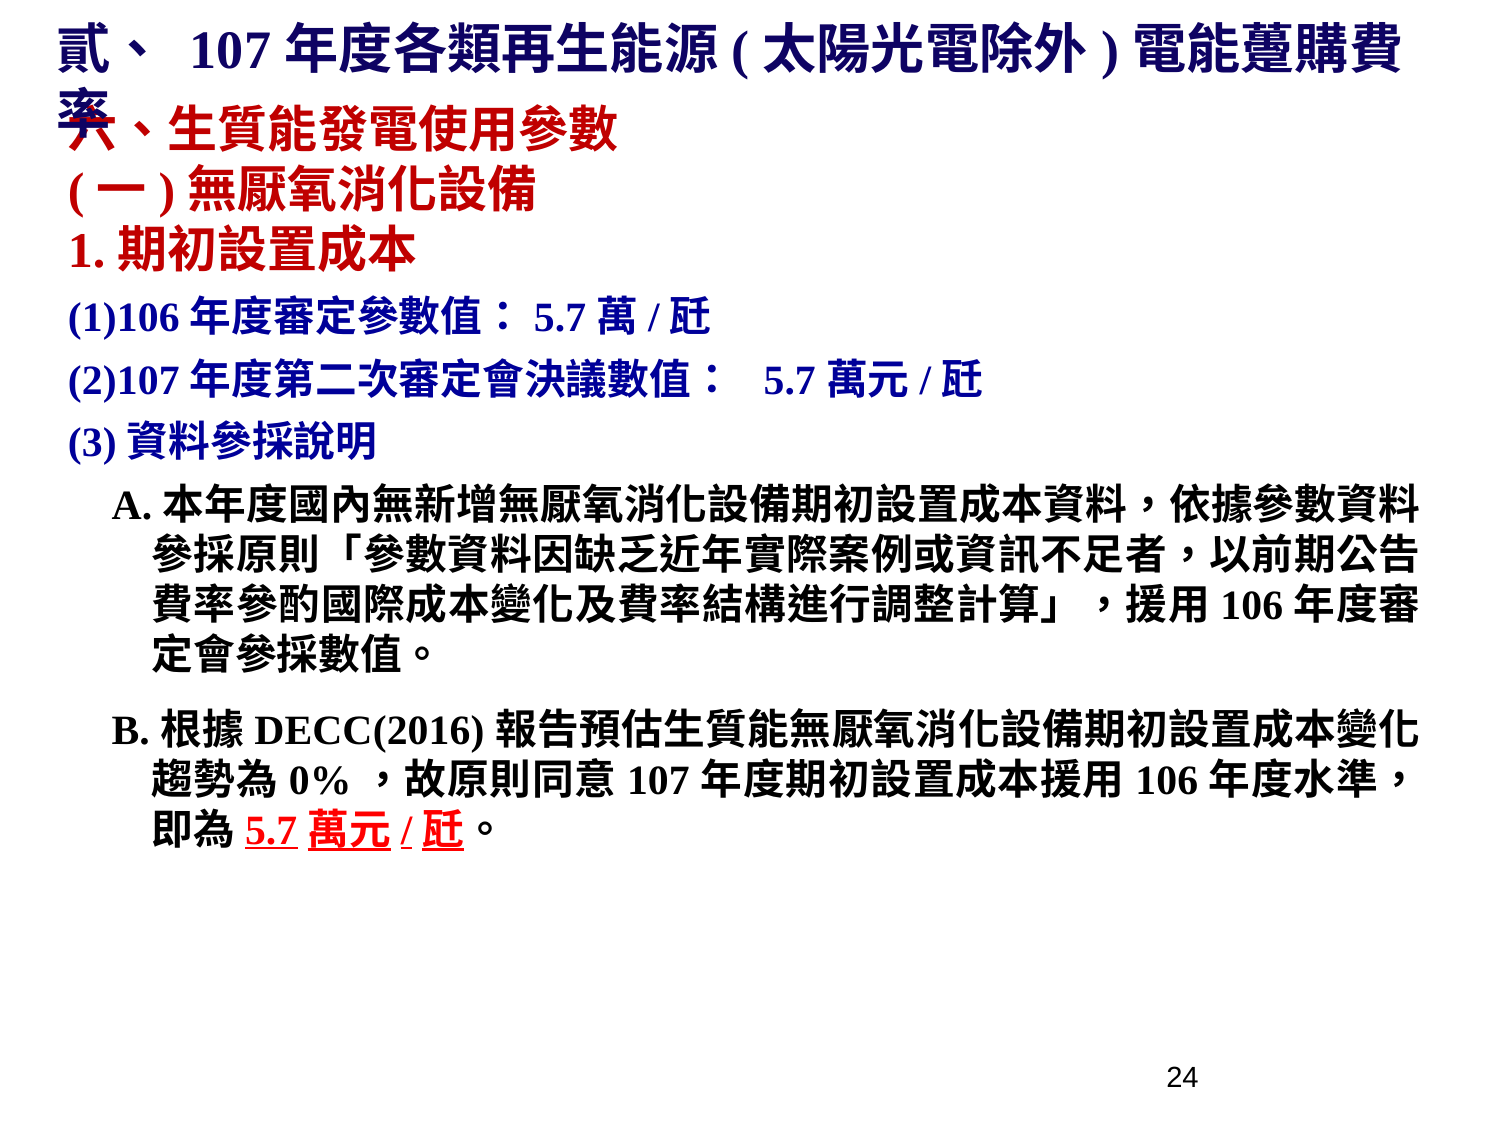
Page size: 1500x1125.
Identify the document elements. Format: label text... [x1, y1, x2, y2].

text_box <編號> [1151, 1051, 1500, 1125]
text_box 貳、 107年度各類再生能源(太陽光電除外)電能躉購費率 [41, 7, 1459, 90]
text_box 六、生質能發電使用參數 (一)無厭氧消化設備 1.期初設置成本 (1)106年度審定參數值：5.7萬/瓩 (2)107年度第二次審定會決議數值： 5.7萬元/瓩 (3)資料參採說明 A.本年度國內無新增無厭氧消化設備期初設置成本資料，依據參數資料參採原則「參數資料因缺乏近年實際案例或資訊不足者，以前期公告費率參酌國際成本變化及費率結構進行調整計算」，援用106年度審定會參採數值。 B.根據DECC(2016)報告預估生質能無厭氧消化設備期初設置成本變化趨勢為0%，故原則同意107年度期初設置成本援用106年度水準，即為5.7萬元/瓩。 [53, 90, 1436, 861]
